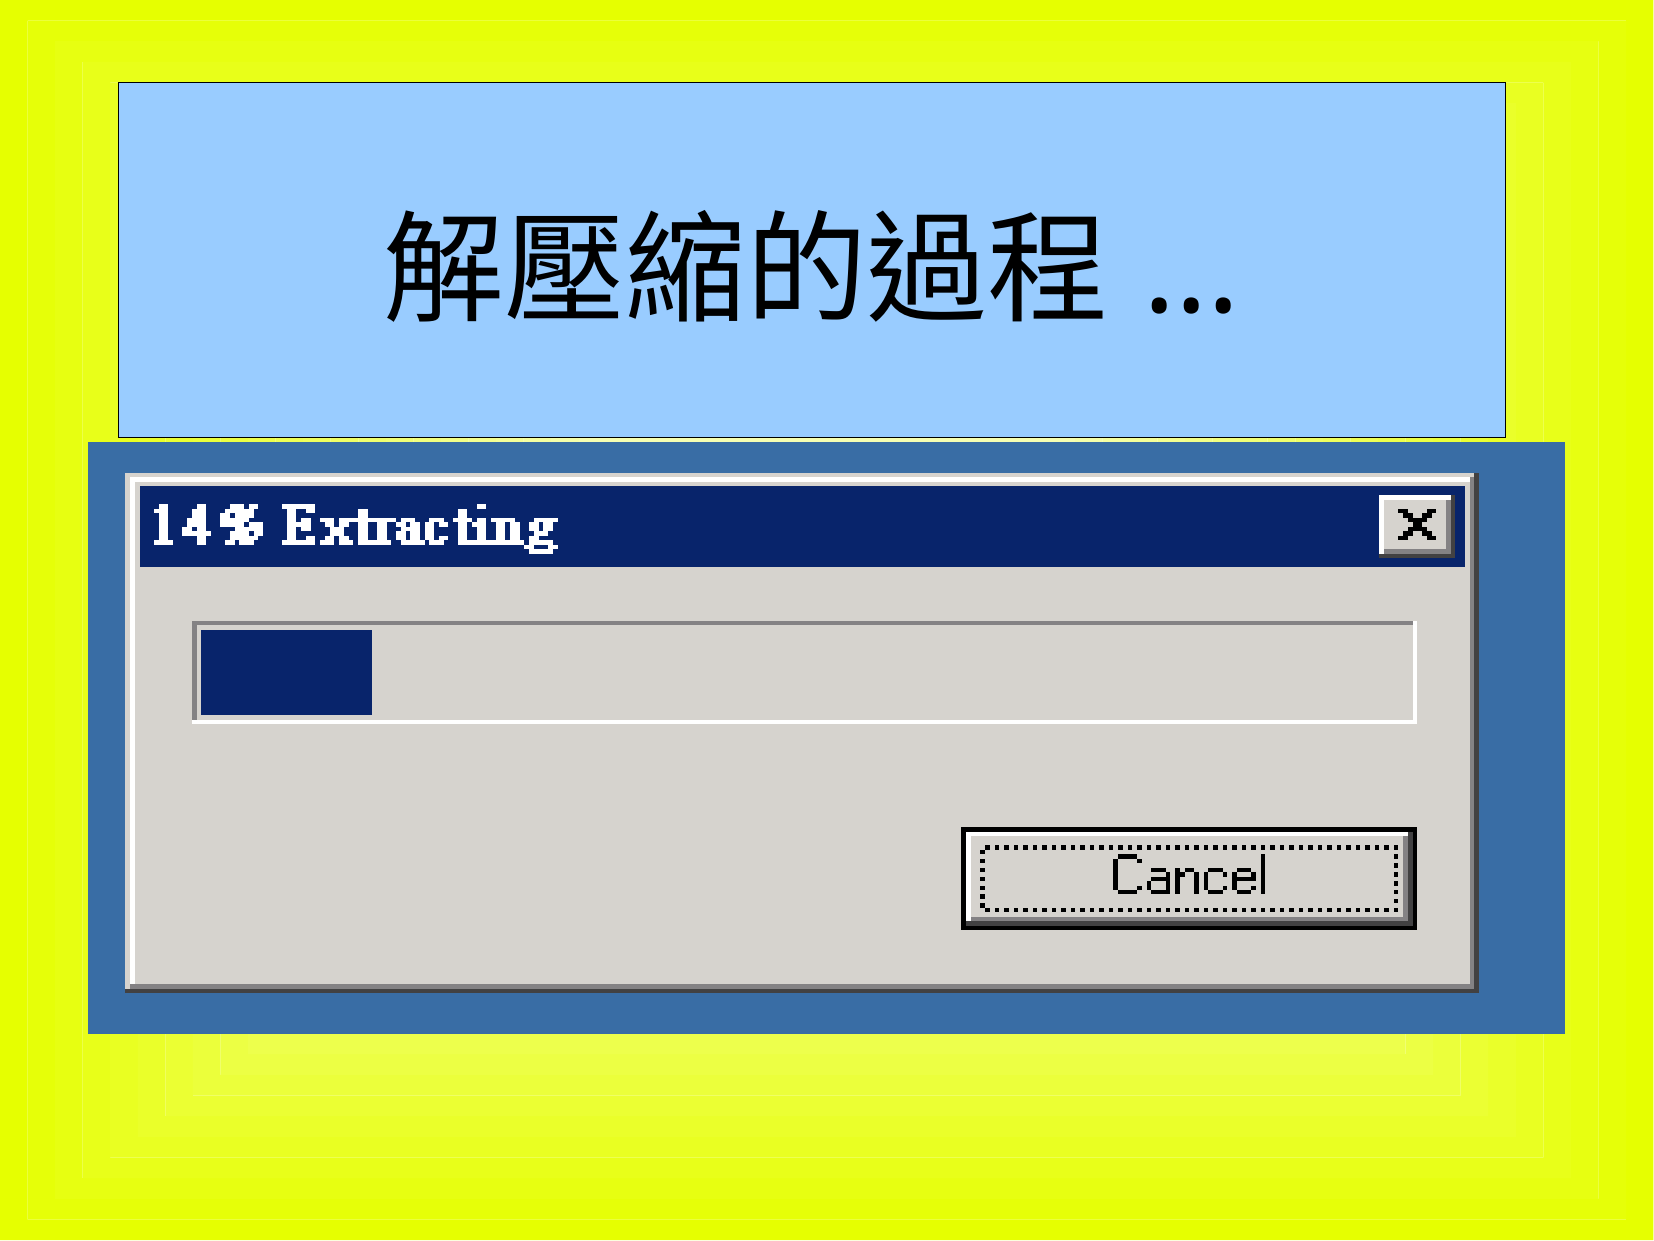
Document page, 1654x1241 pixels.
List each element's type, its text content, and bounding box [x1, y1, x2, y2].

text_box 解壓縮的過程... [118, 82, 1506, 438]
picture [88, 442, 1565, 1034]
